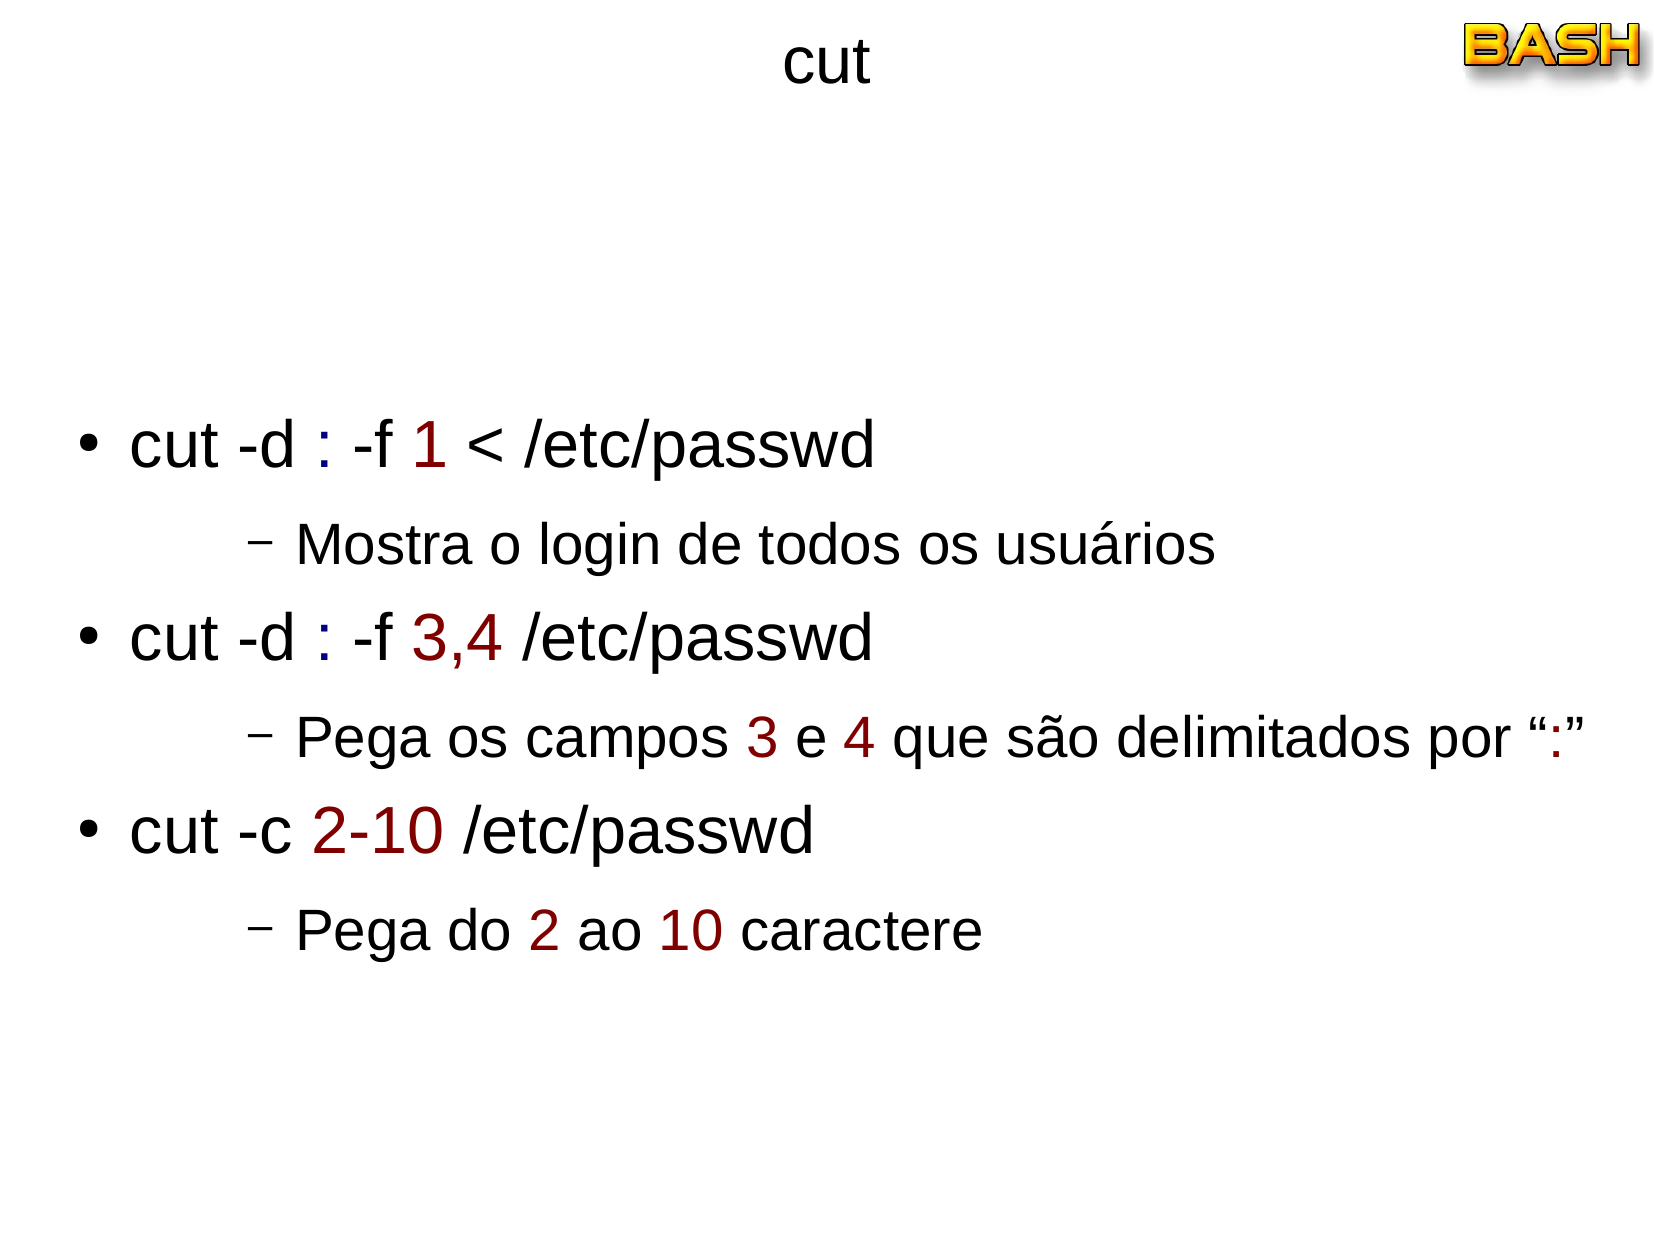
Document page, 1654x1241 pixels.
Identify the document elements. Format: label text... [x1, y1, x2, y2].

title cut [82, 22, 1571, 98]
list cut -d : -f 1 < /etc/passwd Mostra o login de todos os usuários cut -d : -f 3,4 /etc/passwd Pega os campos 3 e 4 que são delimitados por “:” cut -c 2-10 /etc/passwd Pega do 2 ao 10 caractere [59, 407, 1595, 963]
picture [1450, 0, 1654, 96]
